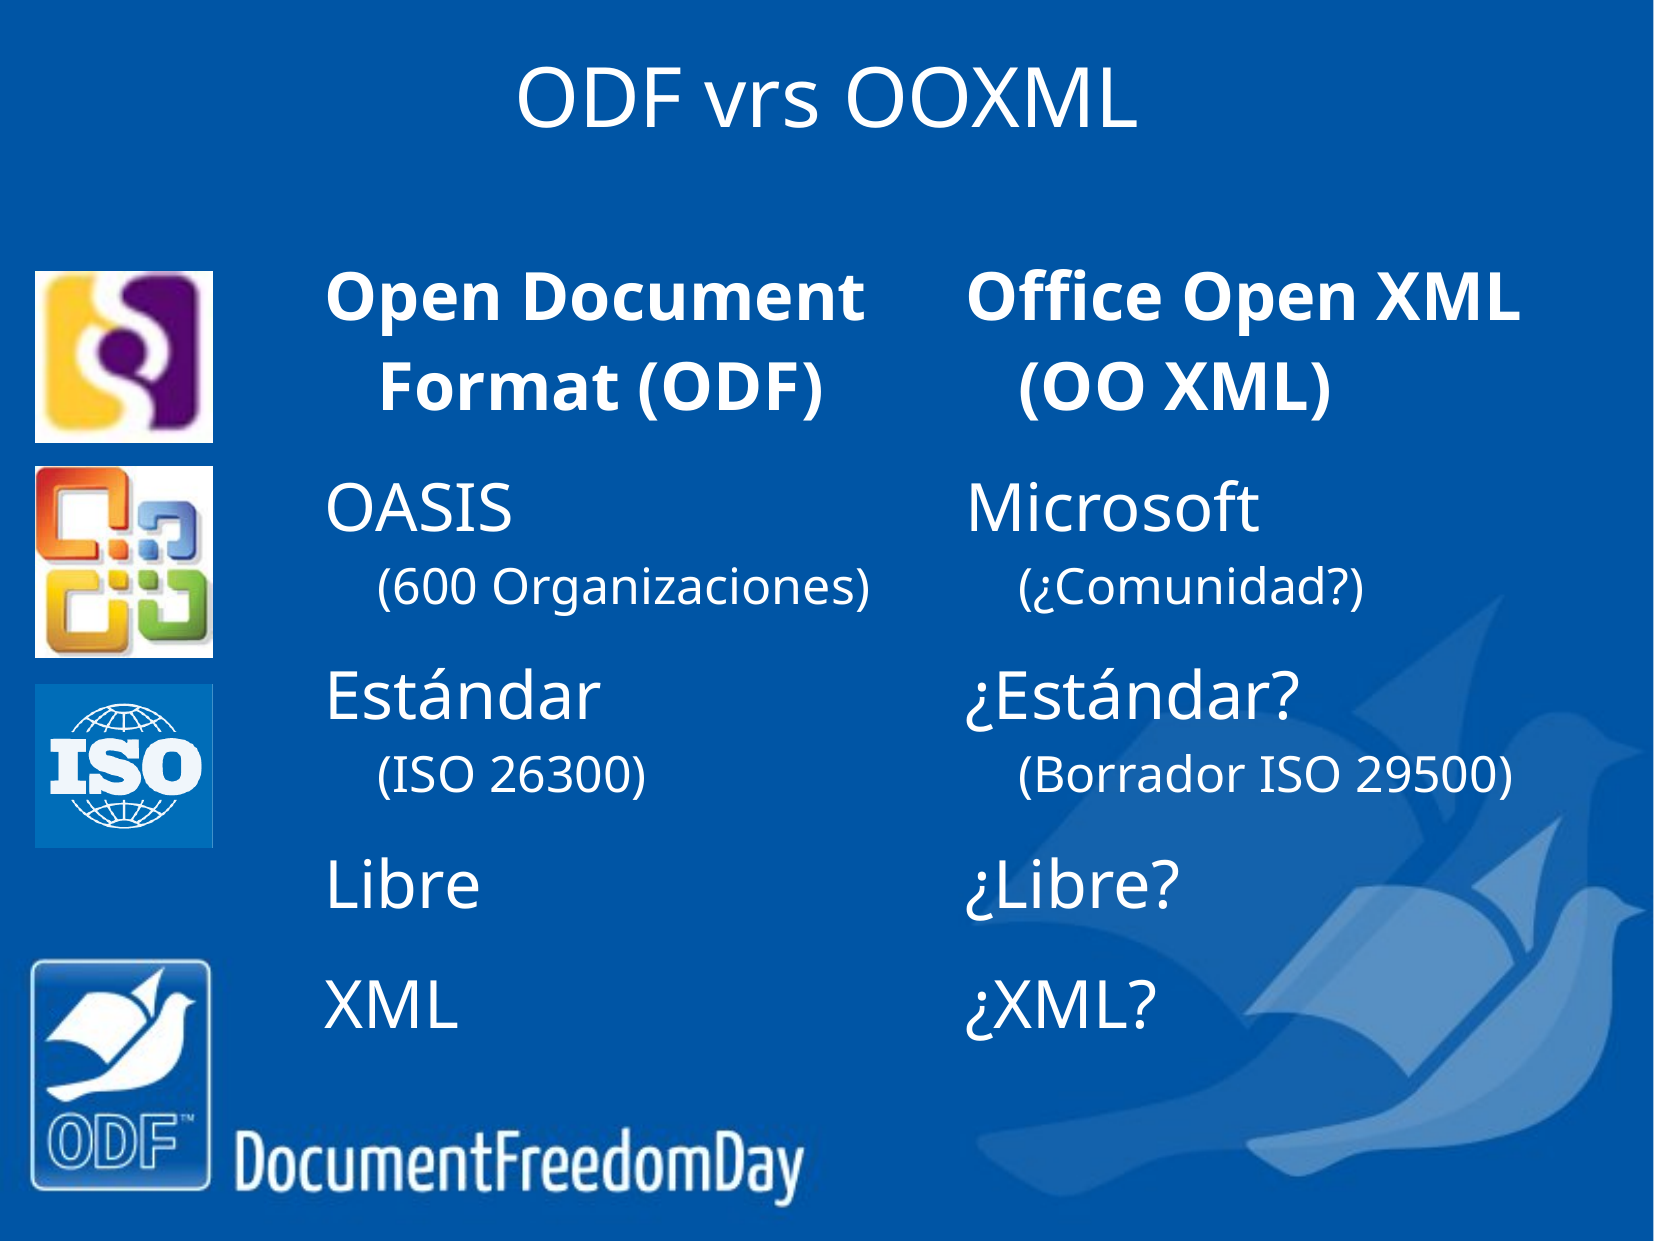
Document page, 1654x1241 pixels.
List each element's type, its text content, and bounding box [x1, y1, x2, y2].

list Open Document Format (ODF) OASIS (600 Organizaciones) Estándar (ISO 26300) Libre XML [307, 248, 957, 993]
list Office Open XML (OO XML) Microsoft (¿Comunidad?) ¿Estándar? (Borrador ISO 29500) ¿Libre? ¿XML? [947, 248, 1595, 971]
picture [0, 0, 1654, 1241]
title ODF vrs OOXML [82, 31, 1571, 160]
